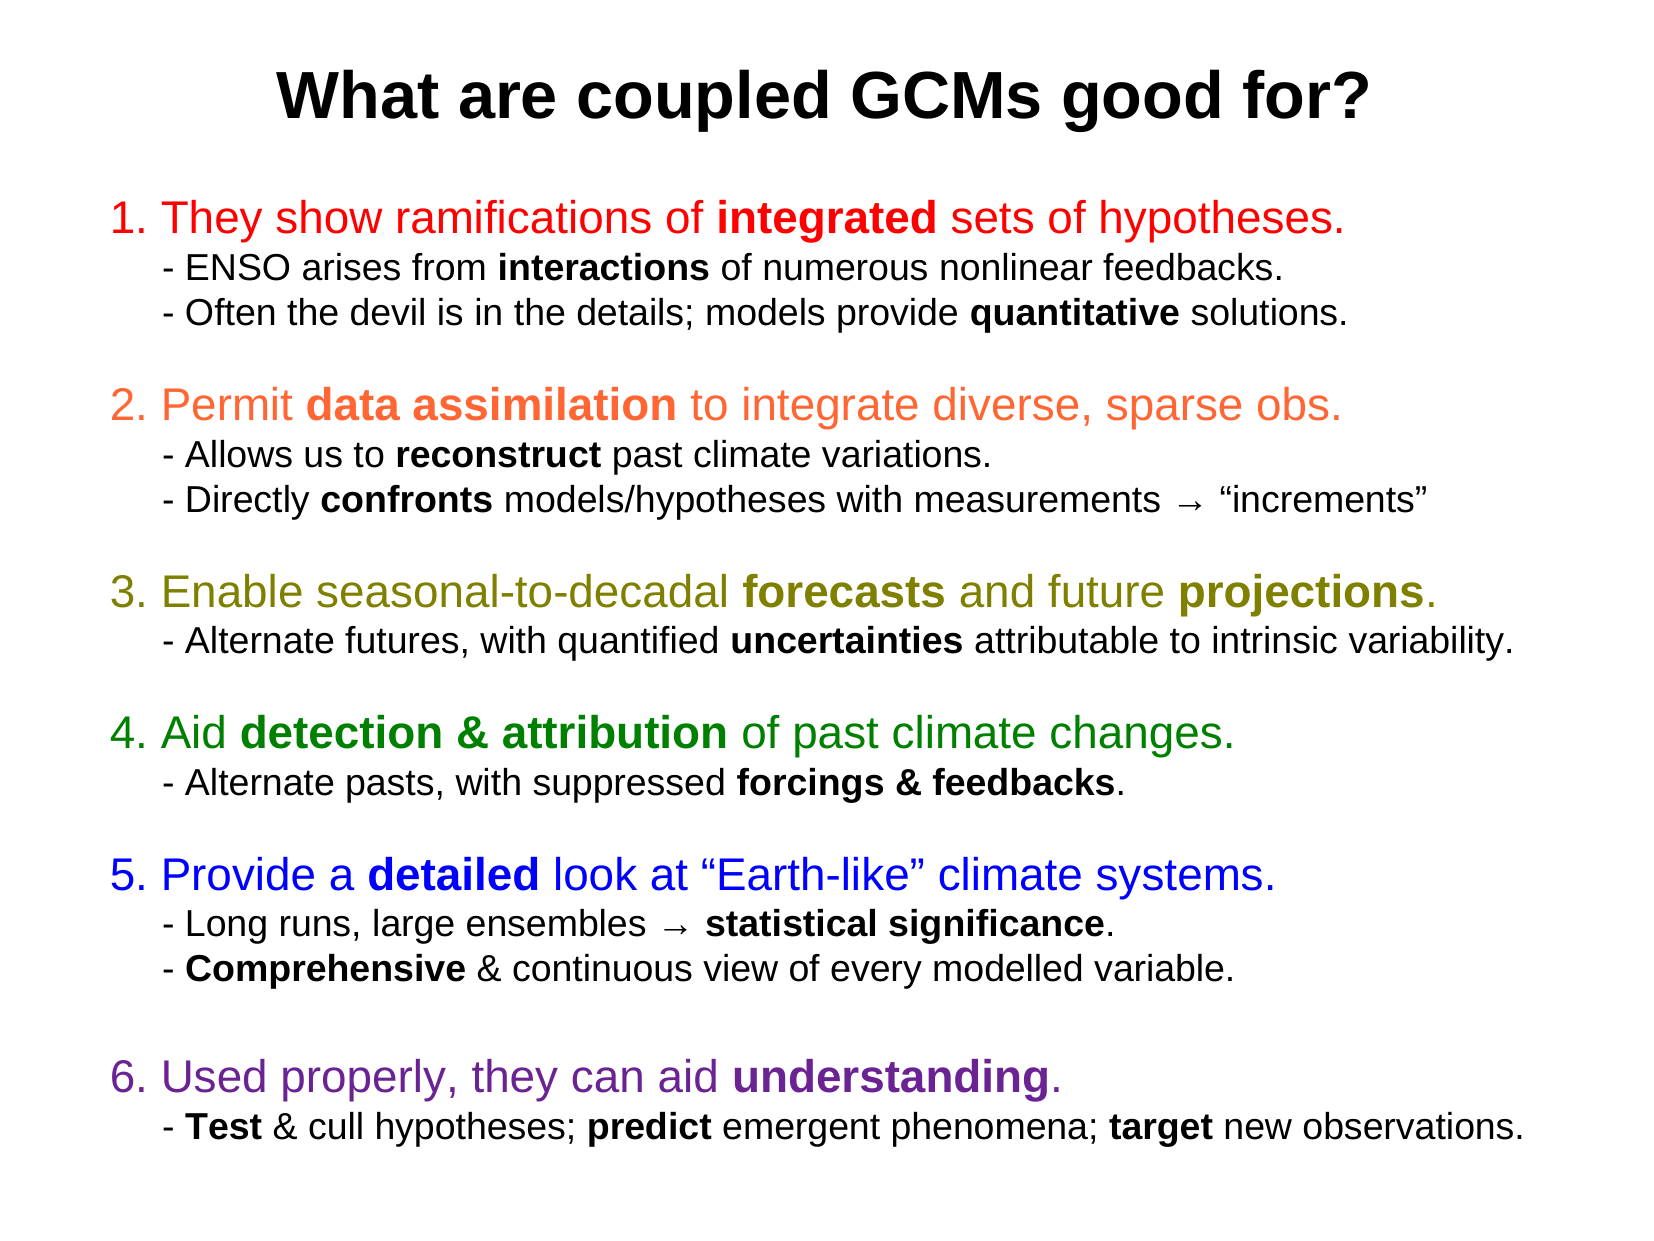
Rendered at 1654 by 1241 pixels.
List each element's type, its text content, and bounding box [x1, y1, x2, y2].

text_box 2. Permit data assimilation to integrate diverse, sparse obs. - Allows us to reconstruct past climate variations. - Directly confronts models/hypotheses with measurements → “increments” [109, 371, 1592, 520]
text_box 1. They show ramifications of integrated sets of hypotheses. - ENSO arises from interactions of numerous nonlinear feedbacks. - Often the devil is in the details; models provide quantitative solutions. [109, 184, 1592, 334]
text_box What are coupled GCMs good for? [37, 58, 1613, 134]
text_box 5. Provide a detailed look at “Earth-like” climate systems. - Long runs, large ensembles → statistical significance. - Comprehensive & continuous view of every modelled variable. [109, 840, 1592, 990]
text_box 6. Used properly, they can aid understanding. - Test & cull hypotheses; predict emergent phenomena; target new observations. [109, 1043, 1592, 1147]
text_box 3. Enable seasonal-to-decadal forecasts and future projections. - Alternate futures, with quantified uncertainties attributable to intrinsic variability. [109, 557, 1592, 662]
text_box 4. Aid detection & attribution of past climate changes. - Alternate pasts, with suppressed forcings & feedbacks. [109, 699, 1592, 803]
